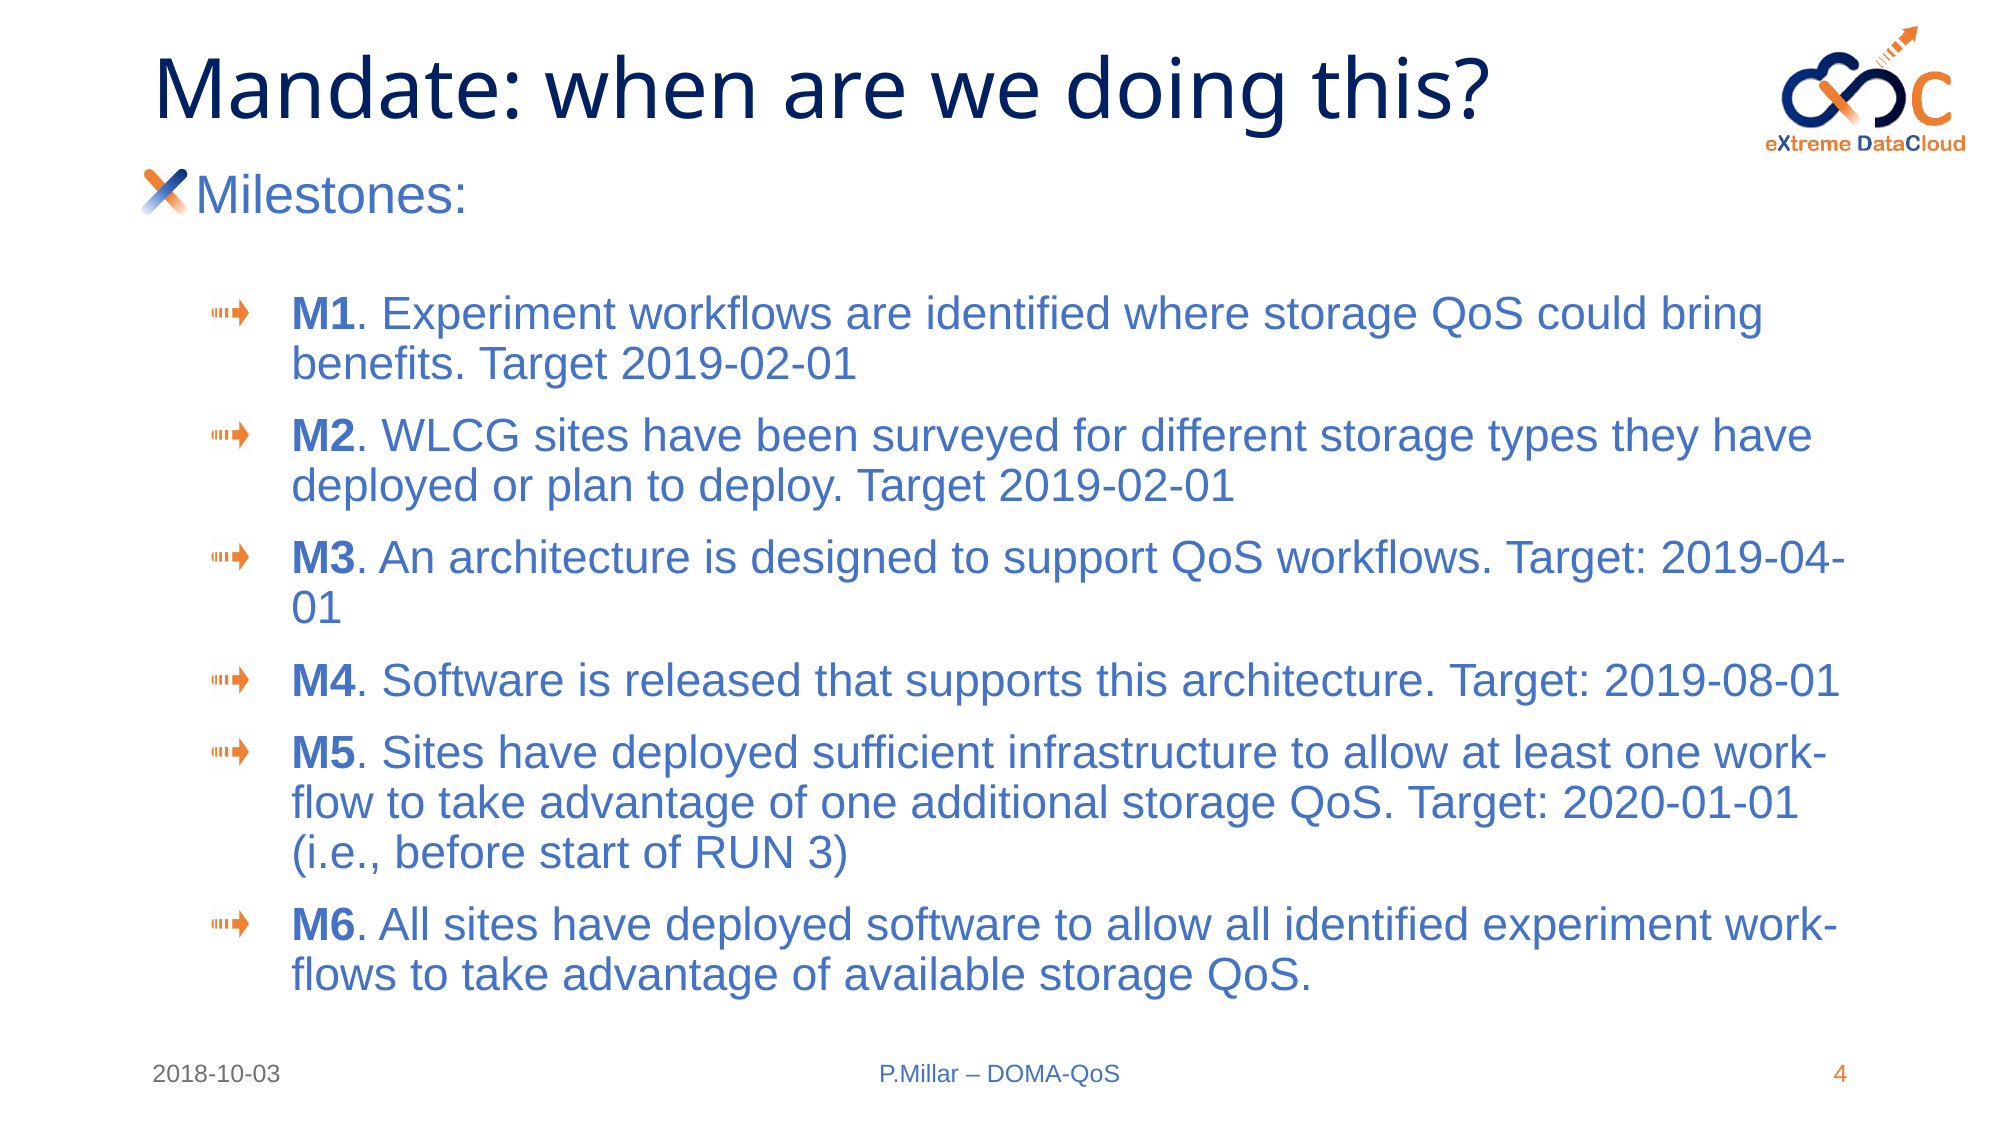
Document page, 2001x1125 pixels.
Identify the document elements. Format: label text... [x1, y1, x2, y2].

footer P.Millar – DOMA-QoS [662, 1042, 1338, 1103]
picture [1777, 18, 1985, 170]
slide_number <number> [1412, 1042, 1863, 1103]
slide_number 2018-10-03 [137, 1042, 588, 1103]
list Milestones: M1. Experiment workflows are identified where storage QoS could bring benefits. Target 2019-02-01 M2. WLCG sites have been surveyed for different storage types they have deployed or plan to deploy. Target 2019-02-01 M3. An architecture is designed to support QoS workflows. Target: 2019-04-01 M4. Software is released that supports this architecture. Target: 2019-08-01 M5. Sites have deployed sufficient infrastructure to allow at least one work-flow to take advantage of one additional storage QoS. Target: 2020-01-01 (i.e., before start of RUN 3) M6. All sites have deployed software to allow all identified experiment work-flows to take advantage of available storage QoS. [126, 151, 1905, 1017]
title Mandate: when are we doing this? [137, 18, 1777, 151]
